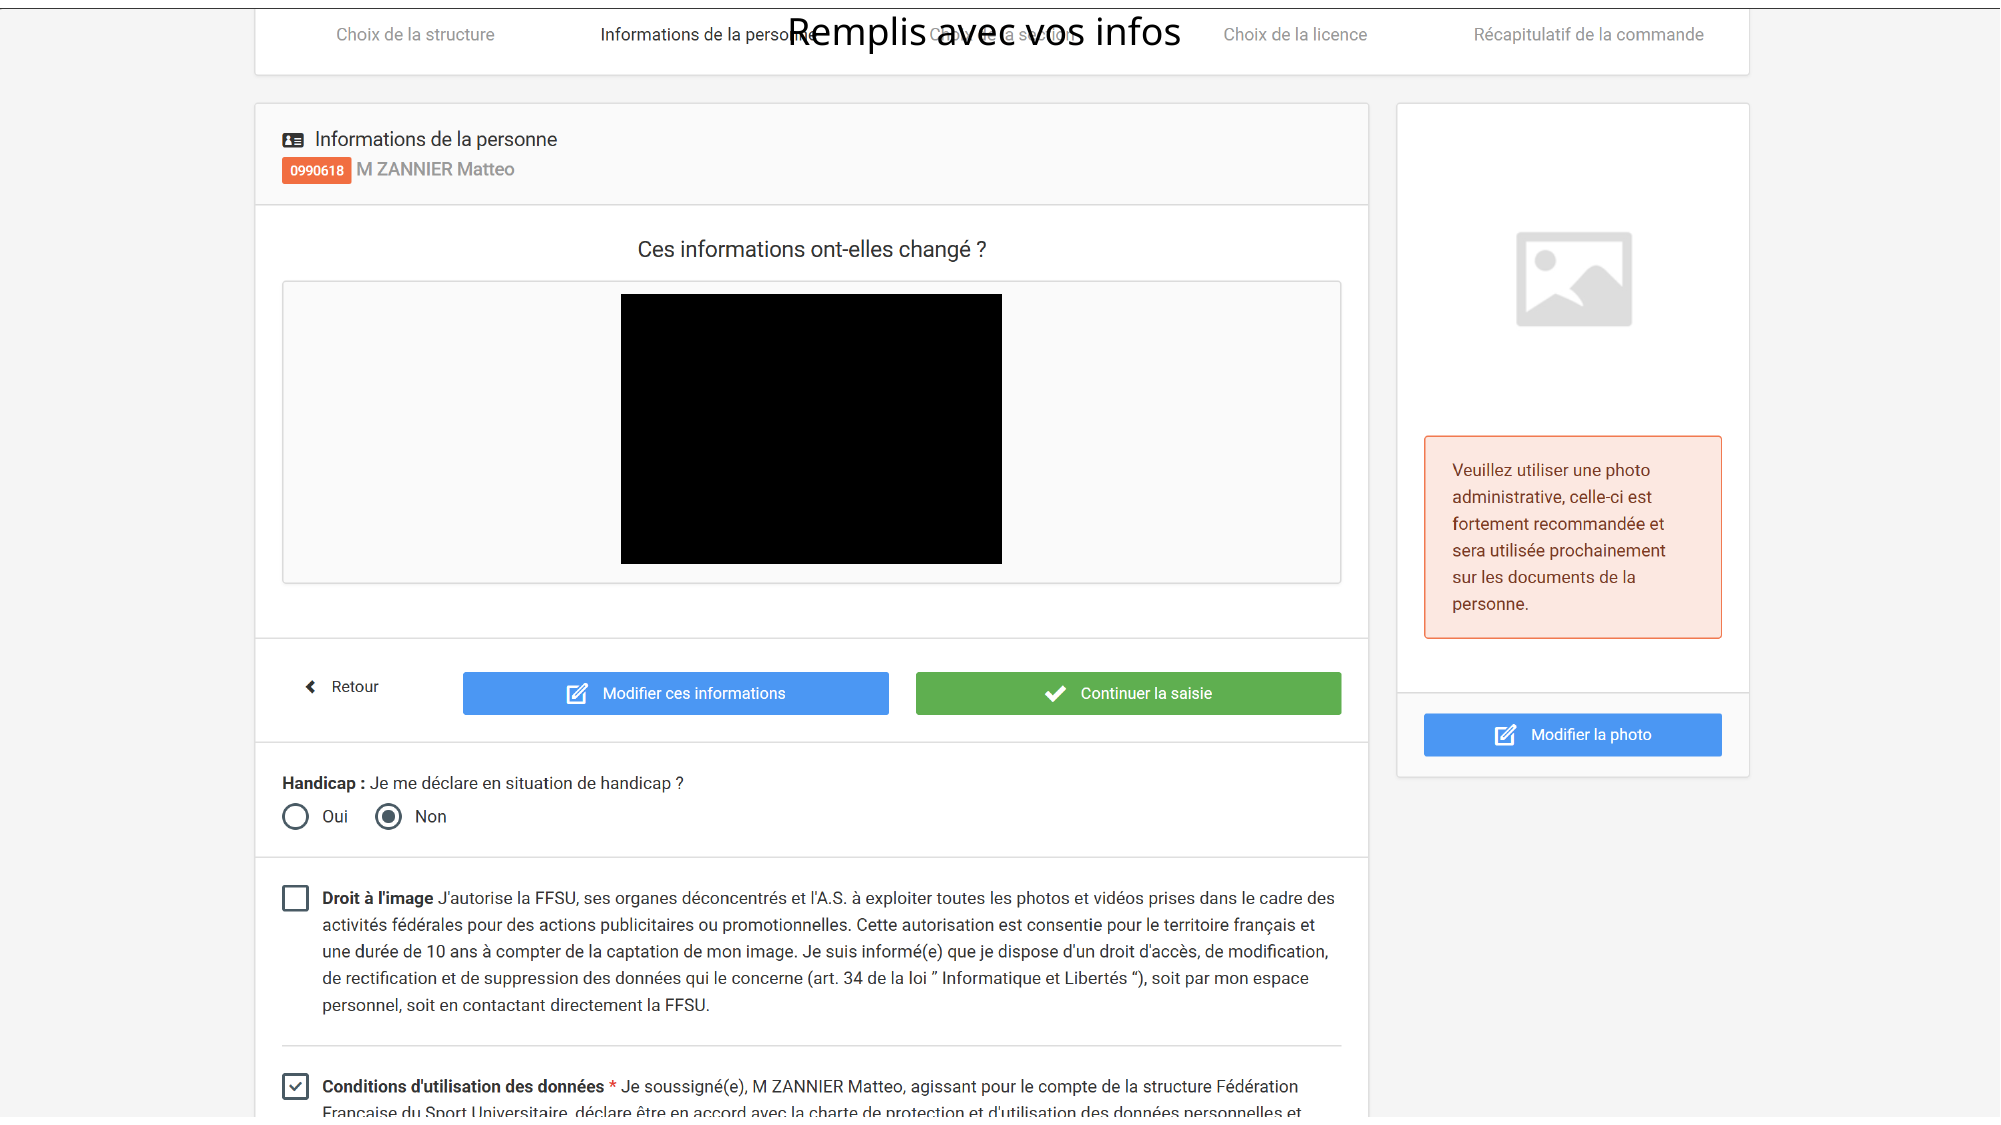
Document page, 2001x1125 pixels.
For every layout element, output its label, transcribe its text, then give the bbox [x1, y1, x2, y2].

picture [0, 8, 2000, 1117]
text_box Remplis avec vos infos [772, 0, 1229, 61]
text_box [623, 295, 1000, 563]
